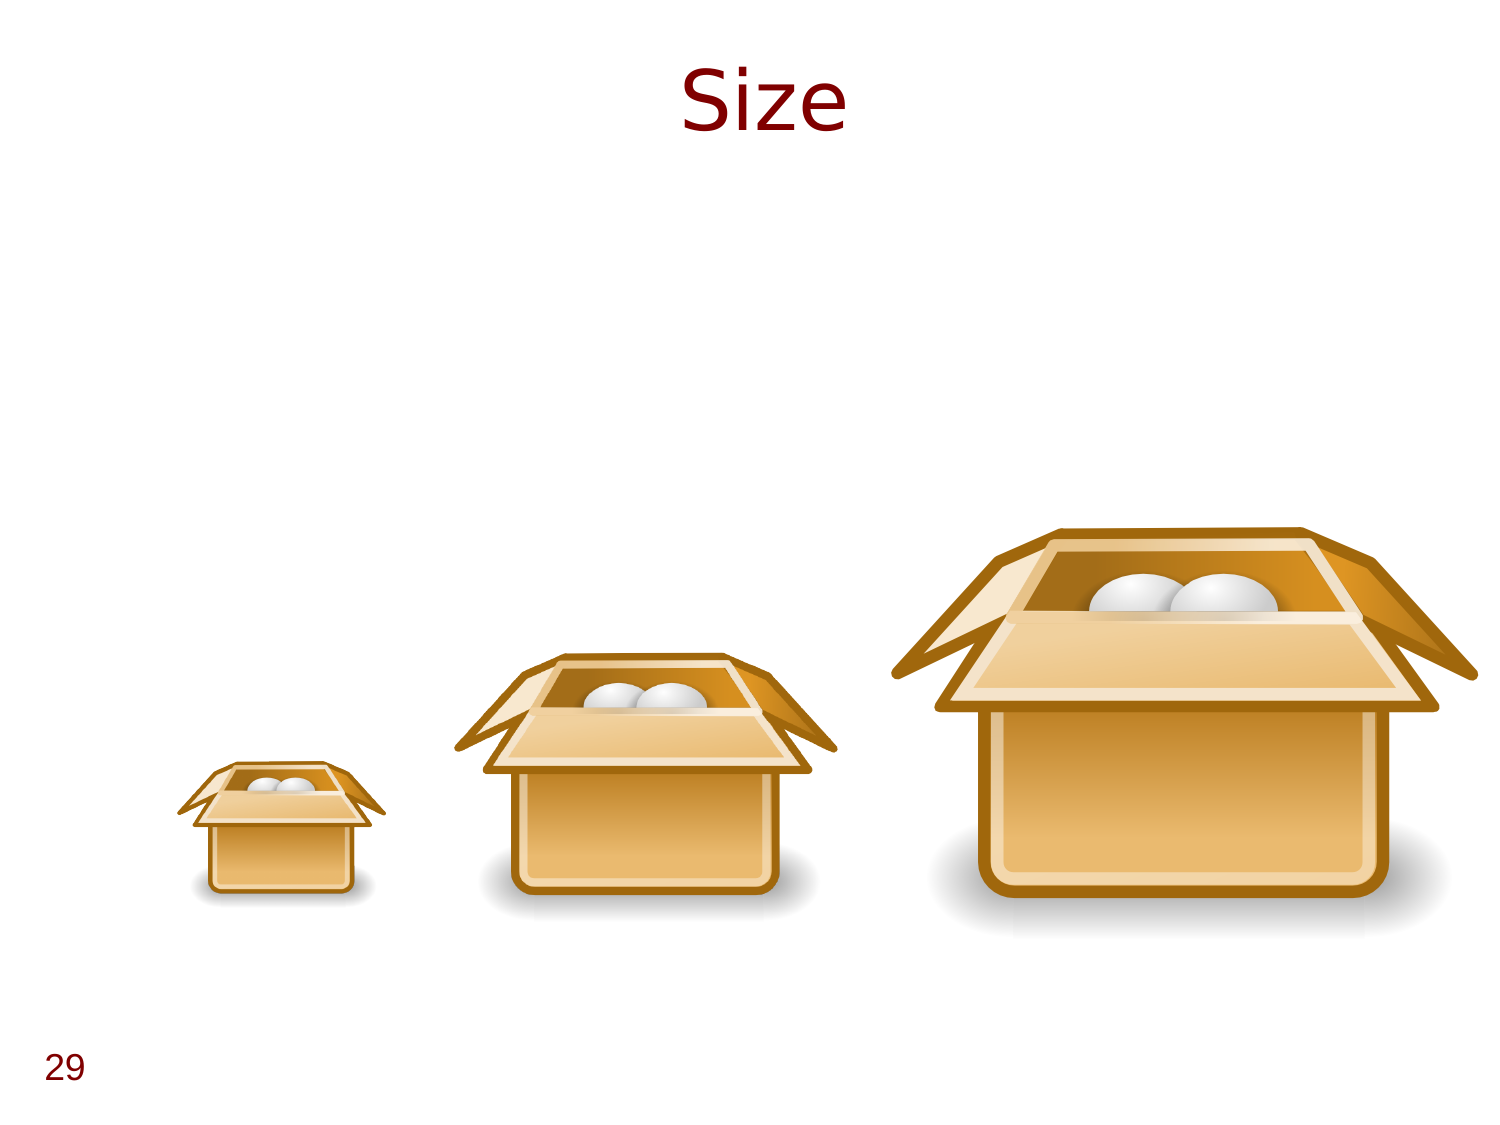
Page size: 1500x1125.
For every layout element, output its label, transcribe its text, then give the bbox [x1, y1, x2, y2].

picture [177, 720, 390, 934]
title Size [70, 27, 1459, 178]
picture [891, 413, 1489, 1011]
picture [454, 578, 845, 969]
